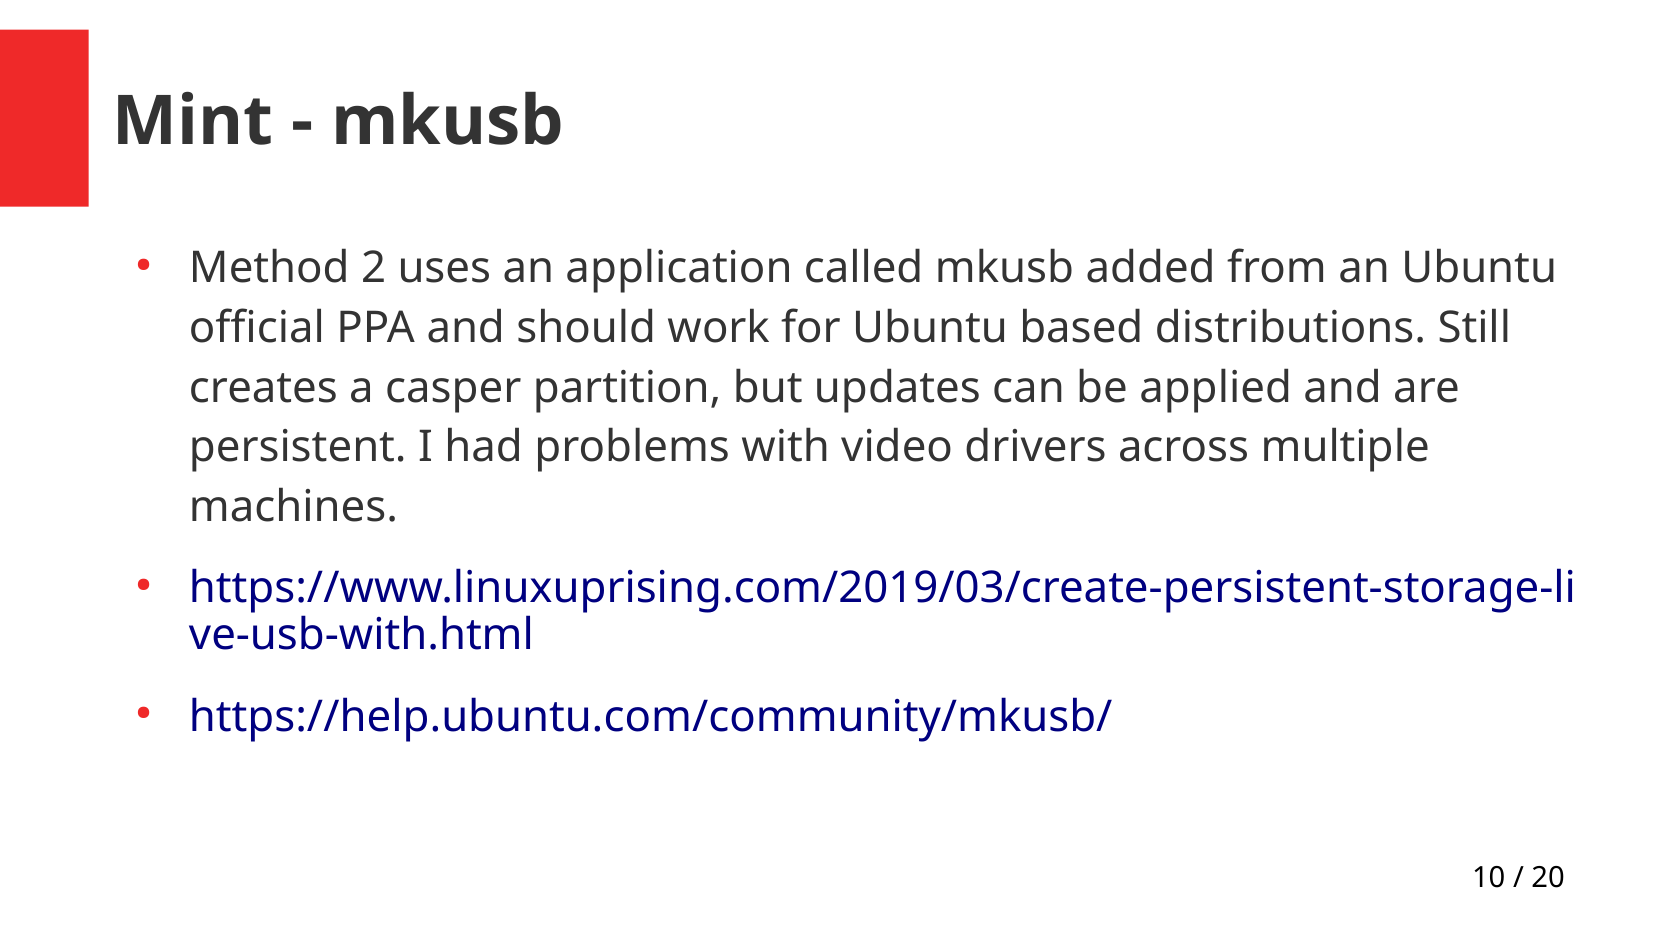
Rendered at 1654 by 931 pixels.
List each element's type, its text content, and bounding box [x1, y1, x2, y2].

title Mint - mkusb [112, 29, 1589, 207]
list Method 2 uses an application called mkusb added from an Ubuntu official PPA and should work for Ubuntu based distributions. Still creates a casper partition, but updates can be applied and are persistent. I had problems with video drivers across multiple machines. https://www.linuxuprising.com/2019/03/create-persistent-storage-live-usb-with.html https://help.ubuntu.com/community/mkusb/ [118, 236, 1595, 798]
